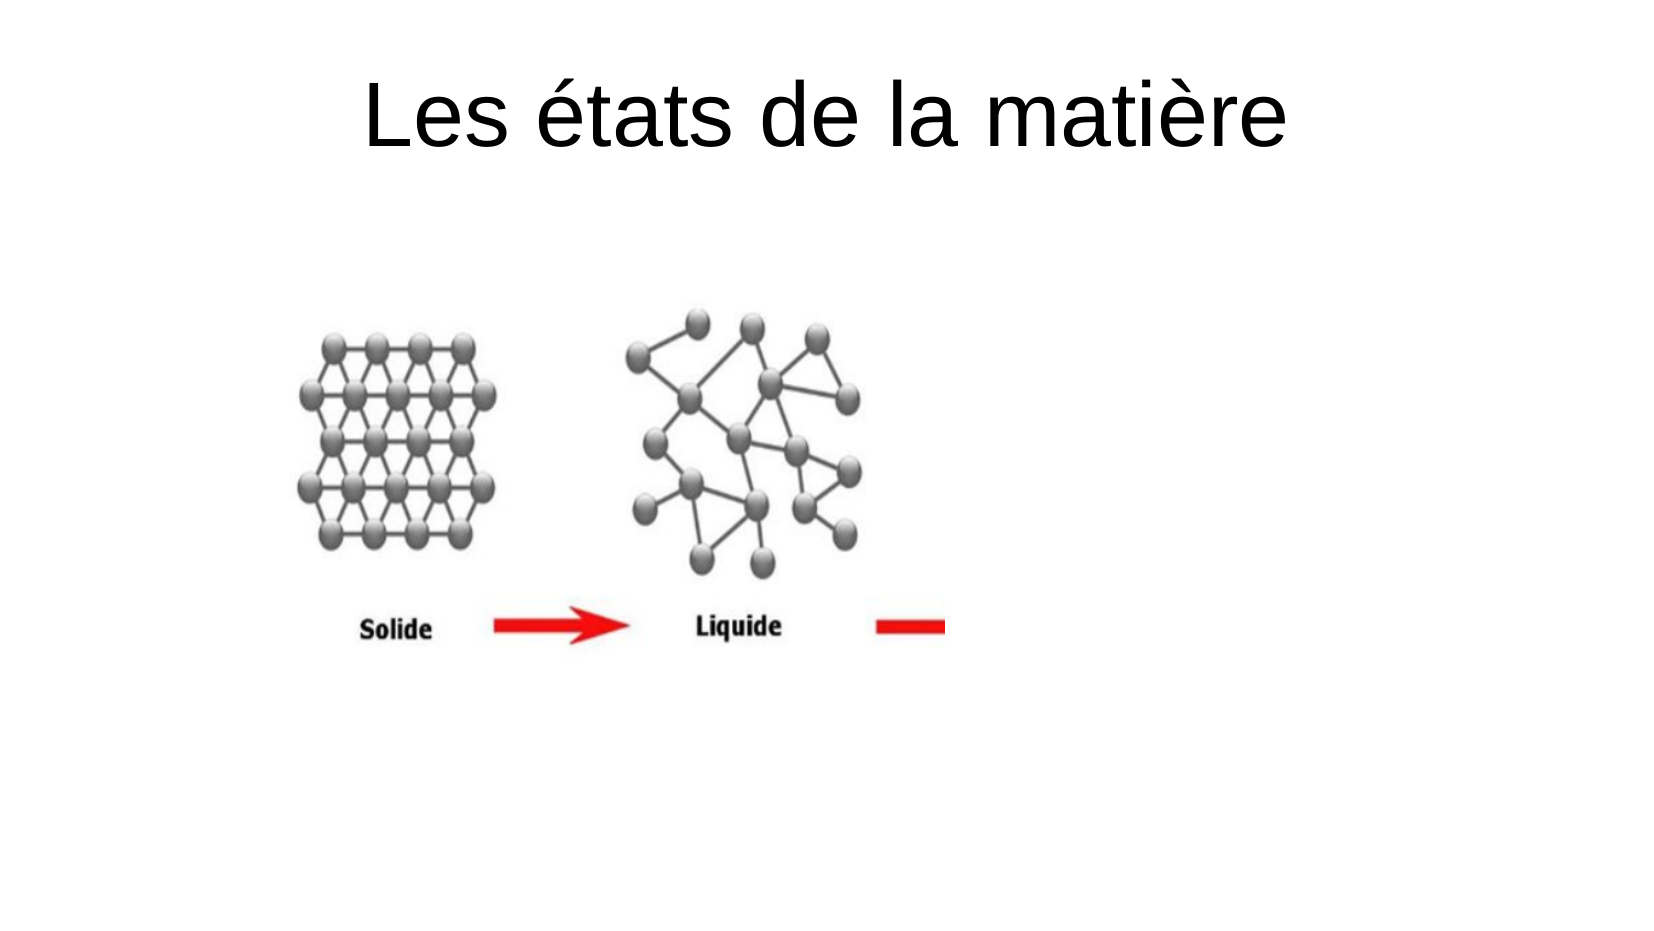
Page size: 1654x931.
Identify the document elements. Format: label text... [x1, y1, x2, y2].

title Les états de la matière [82, 37, 1571, 193]
picture [244, 269, 945, 666]
